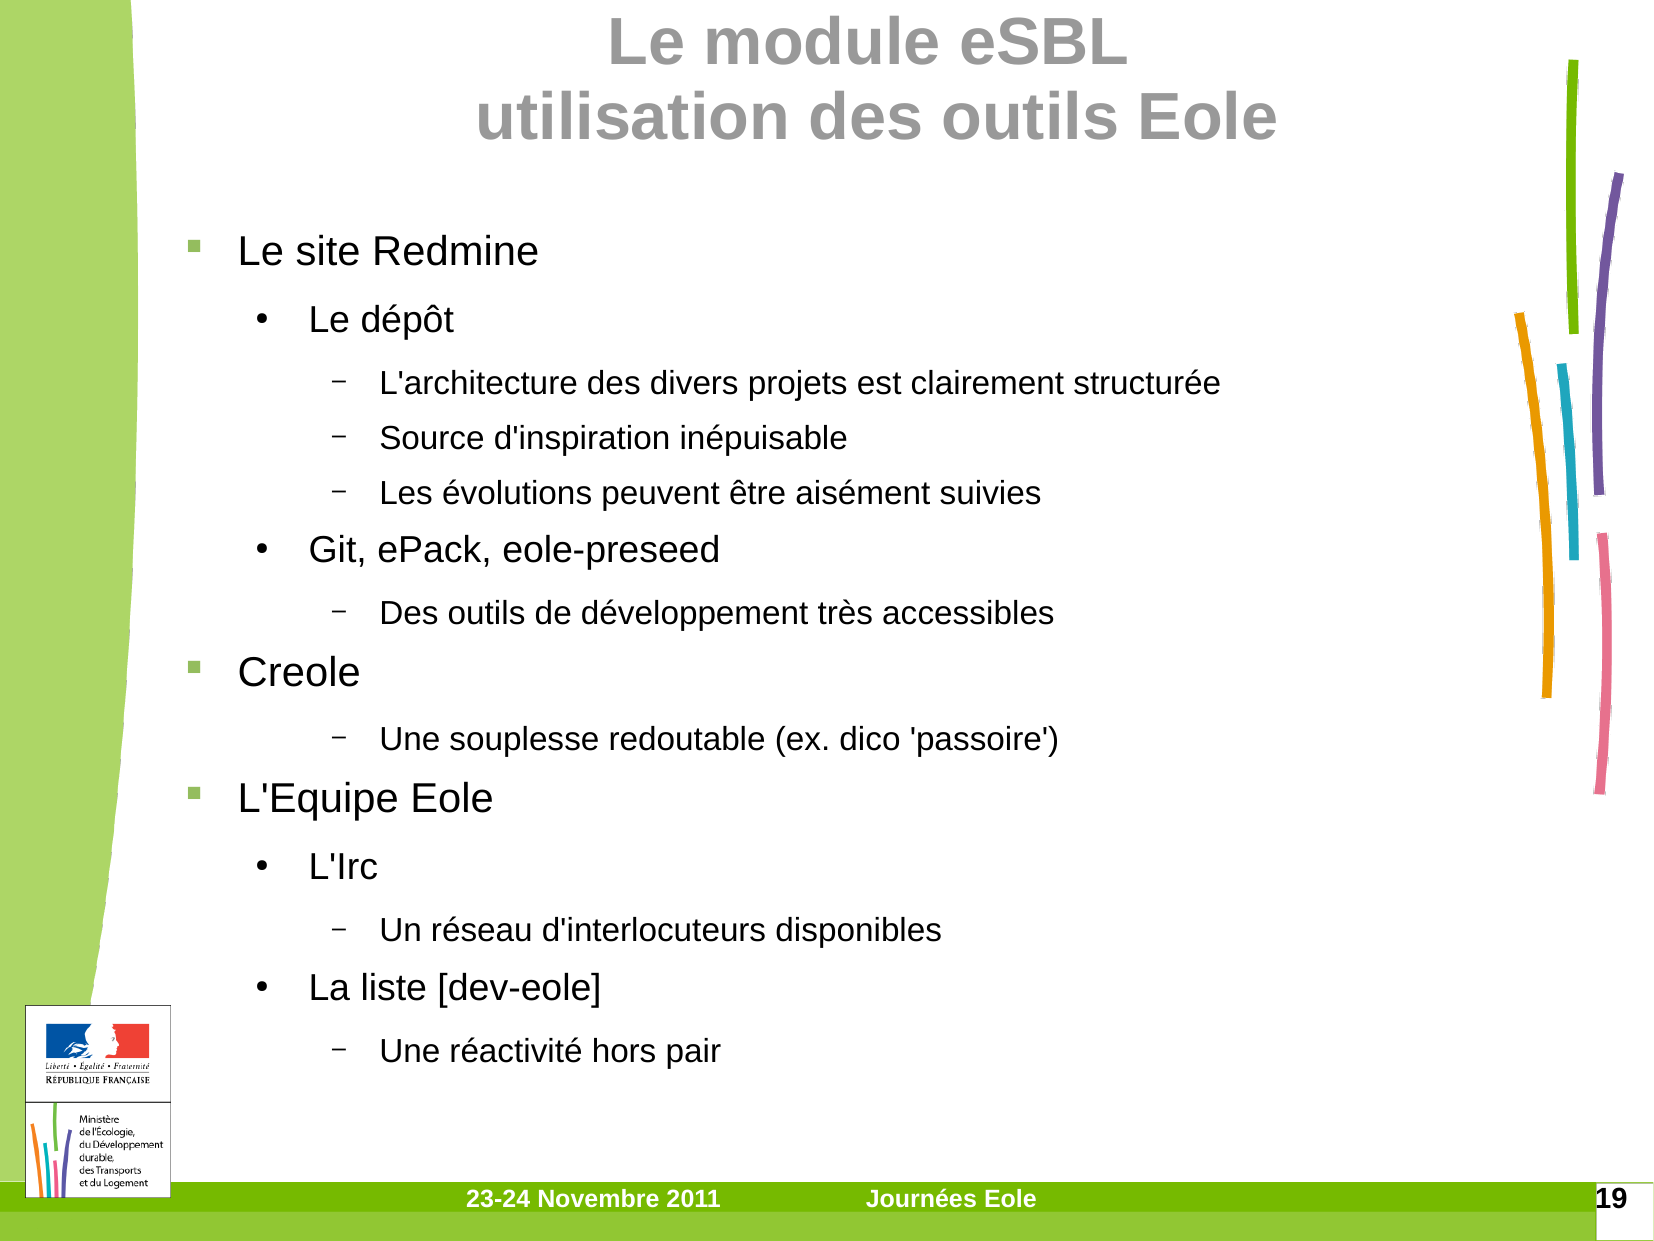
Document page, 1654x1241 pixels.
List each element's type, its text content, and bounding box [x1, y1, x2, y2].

list Le site Redmine Le dépôt L'architecture des divers projets est clairement structurée Source d'inspiration inépuisable Les évolutions peuvent être aisément suivies Git, ePack, eole-preseed Des outils de développement très accessibles Creole Une souplesse redoutable (ex. dico 'passoire') L'Equipe Eole L'Irc Un réseau d'interlocuteurs disponibles La liste [dev-eole] Une réactivité hors pair [166, 227, 1497, 1130]
picture [0, 0, 1654, 1241]
title Le module eSBL utilisation des outils Eole [133, 0, 1622, 159]
